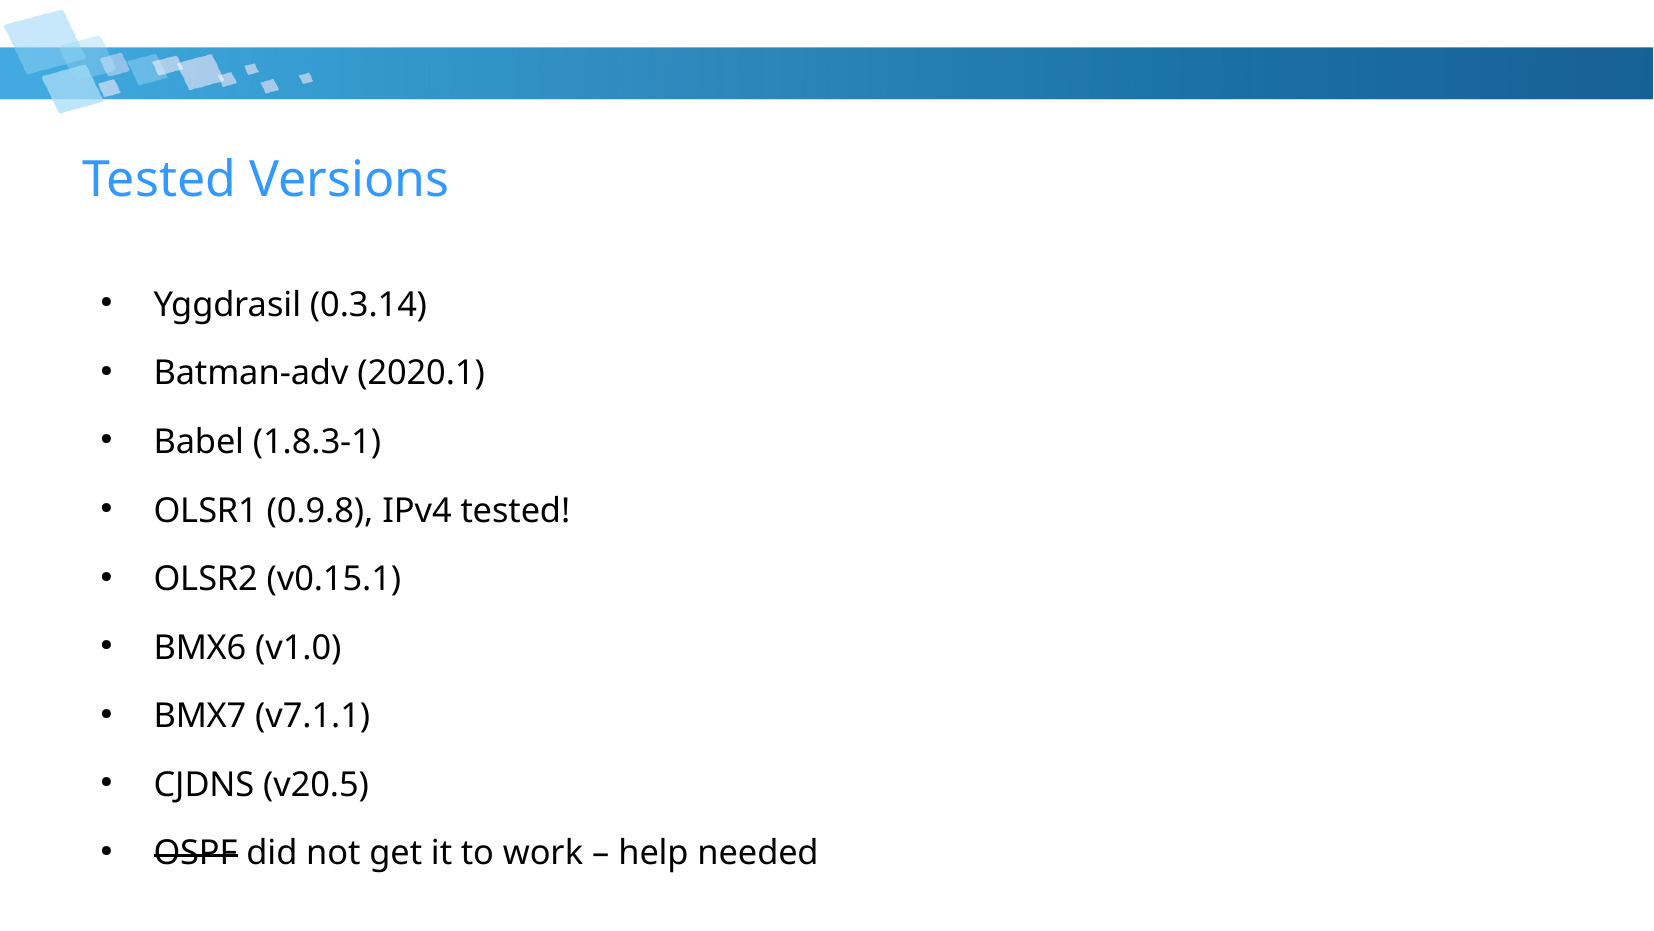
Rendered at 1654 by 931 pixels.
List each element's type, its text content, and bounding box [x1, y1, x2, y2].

picture [0, 0, 1653, 929]
list Yggdrasil (0.3.14) Batman-adv (2020.1) Babel (1.8.3-1) OLSR1 (0.9.8), IPv4 tested! OLSR2 (v0.15.1) BMX6 (v1.0) BMX7 (v7.1.1) CJDNS (v20.5) OSPF did not get it to work – help needed [82, 279, 1571, 846]
title Tested Versions [82, 99, 1571, 255]
